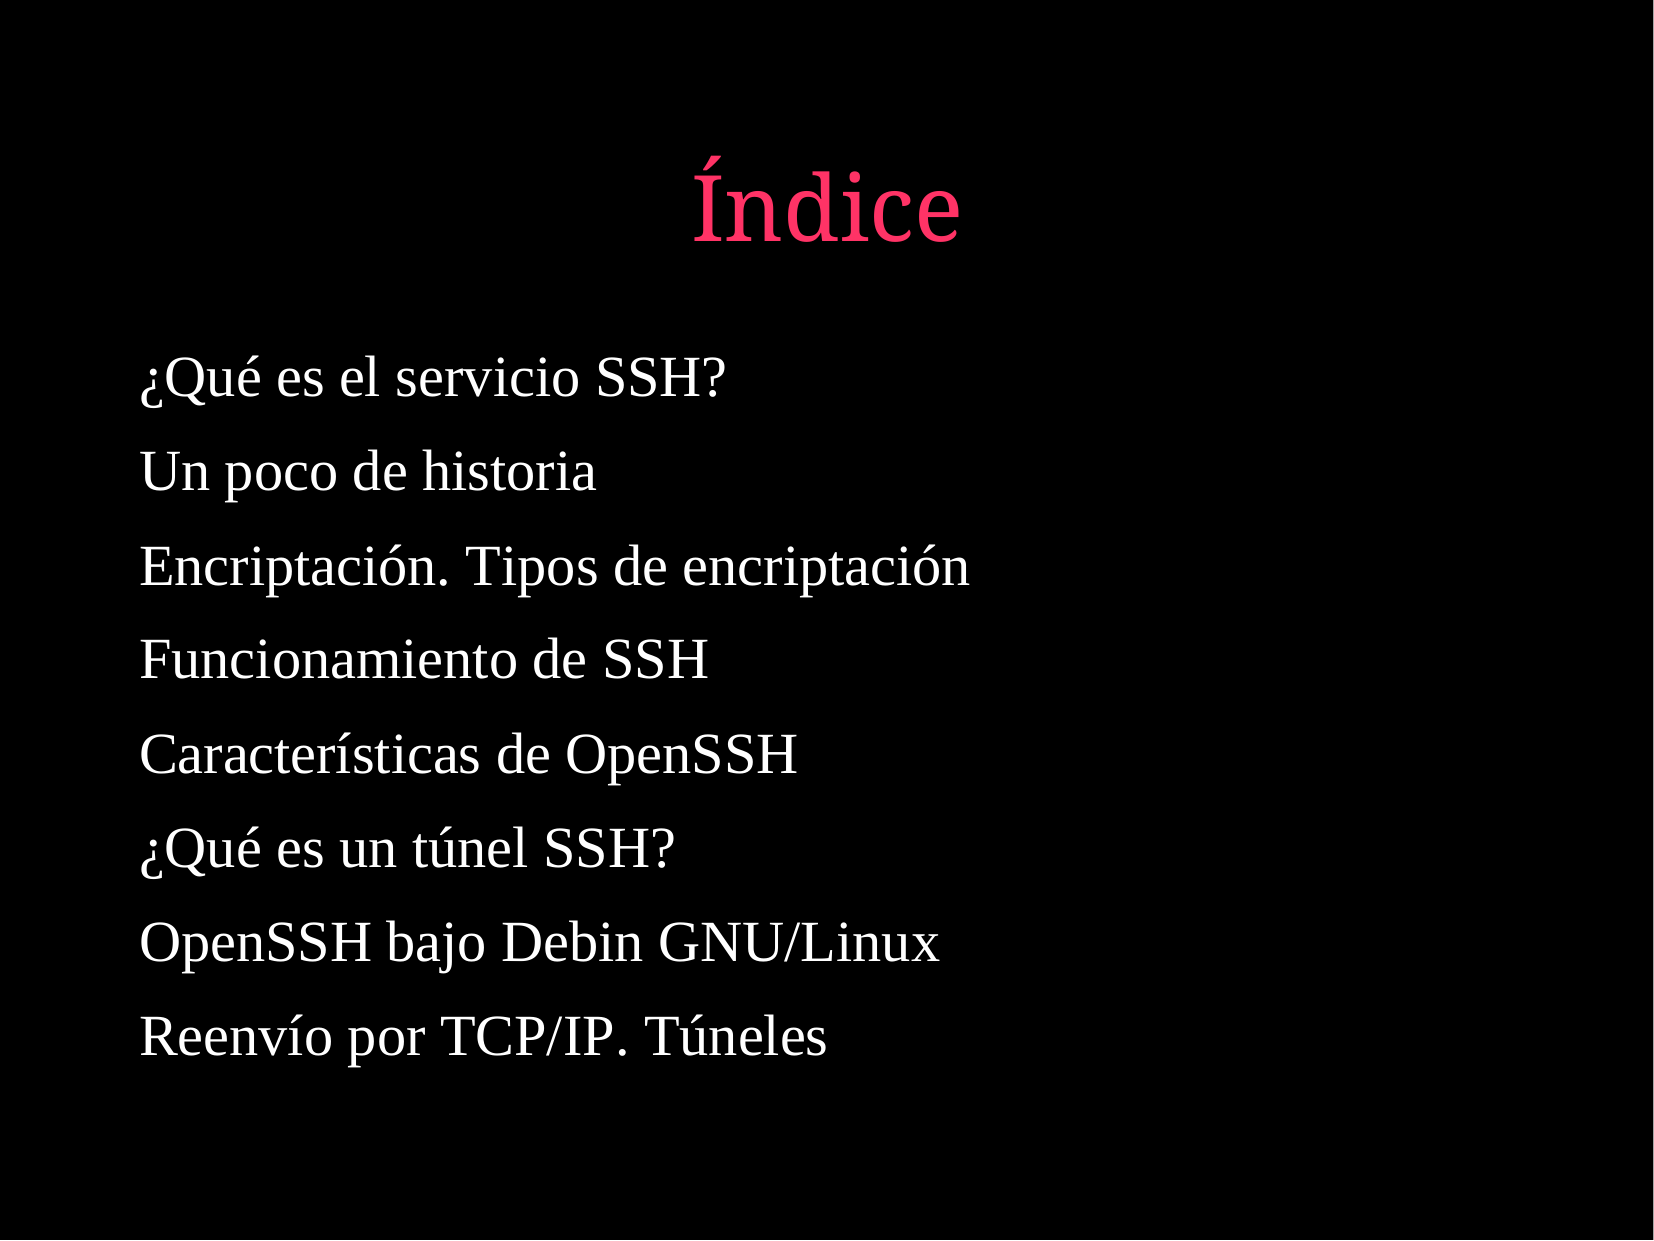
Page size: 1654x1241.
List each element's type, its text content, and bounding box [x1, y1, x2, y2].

title Índice [121, 102, 1534, 311]
list ¿Qué es el servicio SSH? Un poco de historia Encriptación. Tipos de encriptación Funcionamiento de SSH Características de OpenSSH ¿Qué es un túnel SSH? OpenSSH bajo Debin GNU/Linux Reenvío por TCP/IP. Túneles [121, 344, 1534, 1127]
